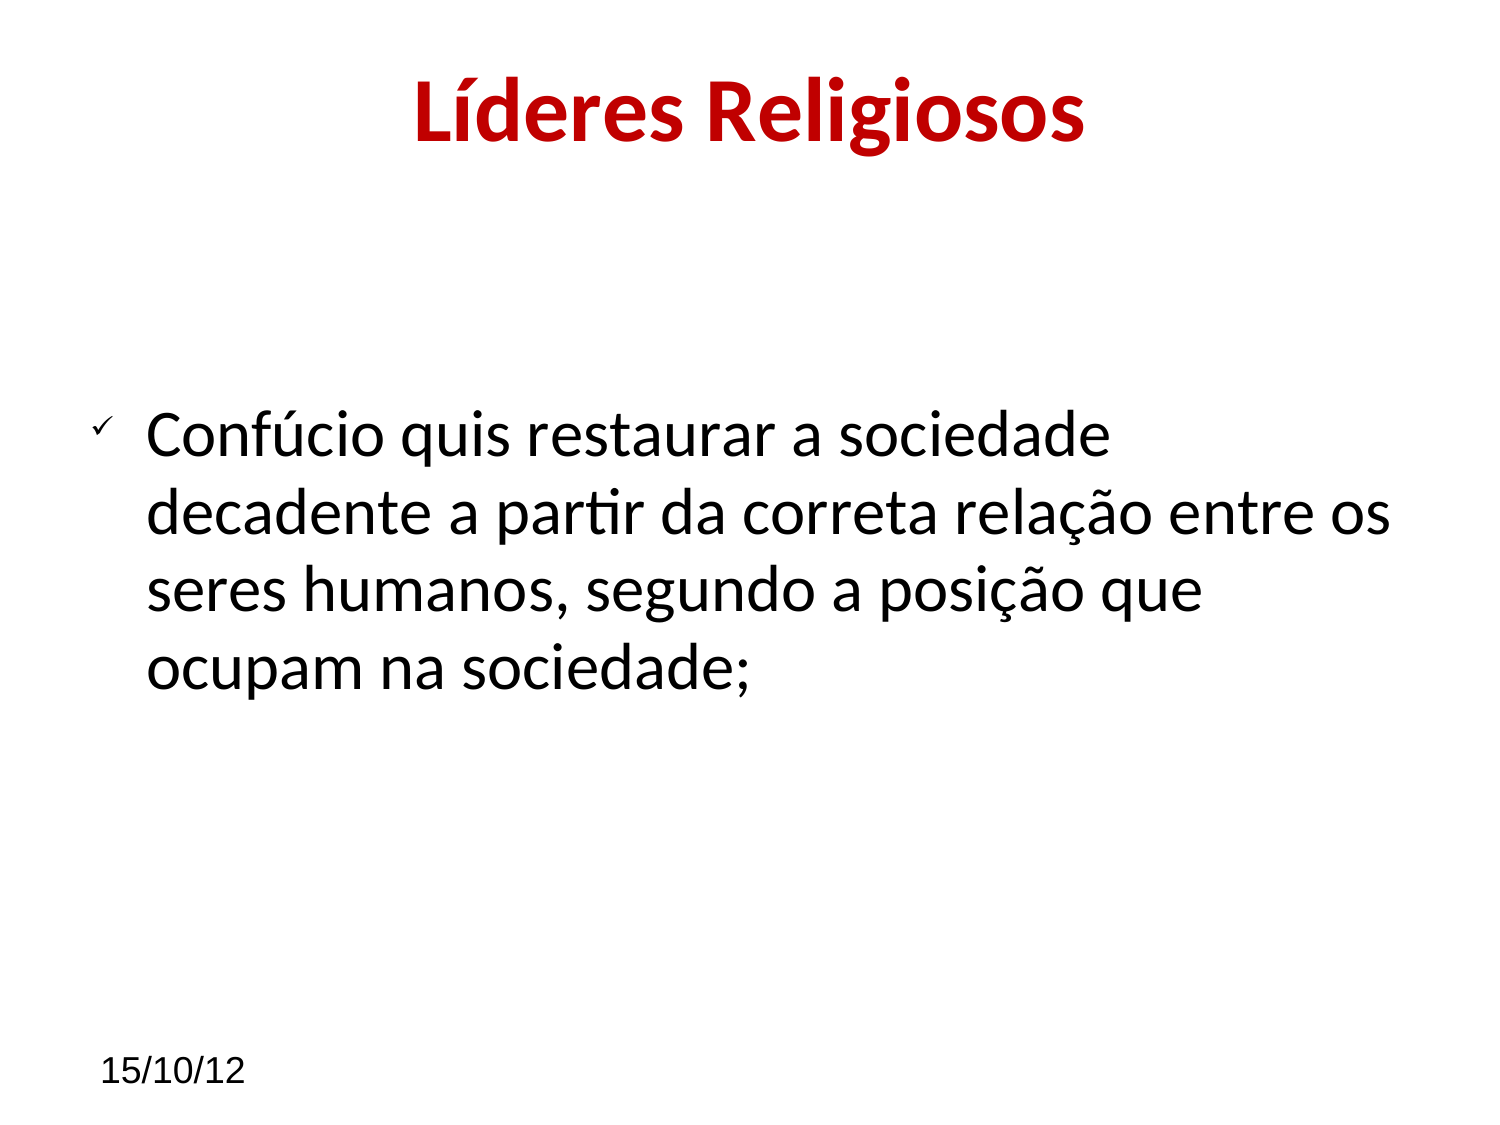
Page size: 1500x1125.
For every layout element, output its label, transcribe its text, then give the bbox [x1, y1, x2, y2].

text_box Confúcio quis restaurar a sociedade decadente a partir da correta relação entre os seres humanos, segundo a posição que ocupam na sociedade; [75, 262, 1426, 1005]
title Líderes Religiosos [75, 45, 1426, 233]
